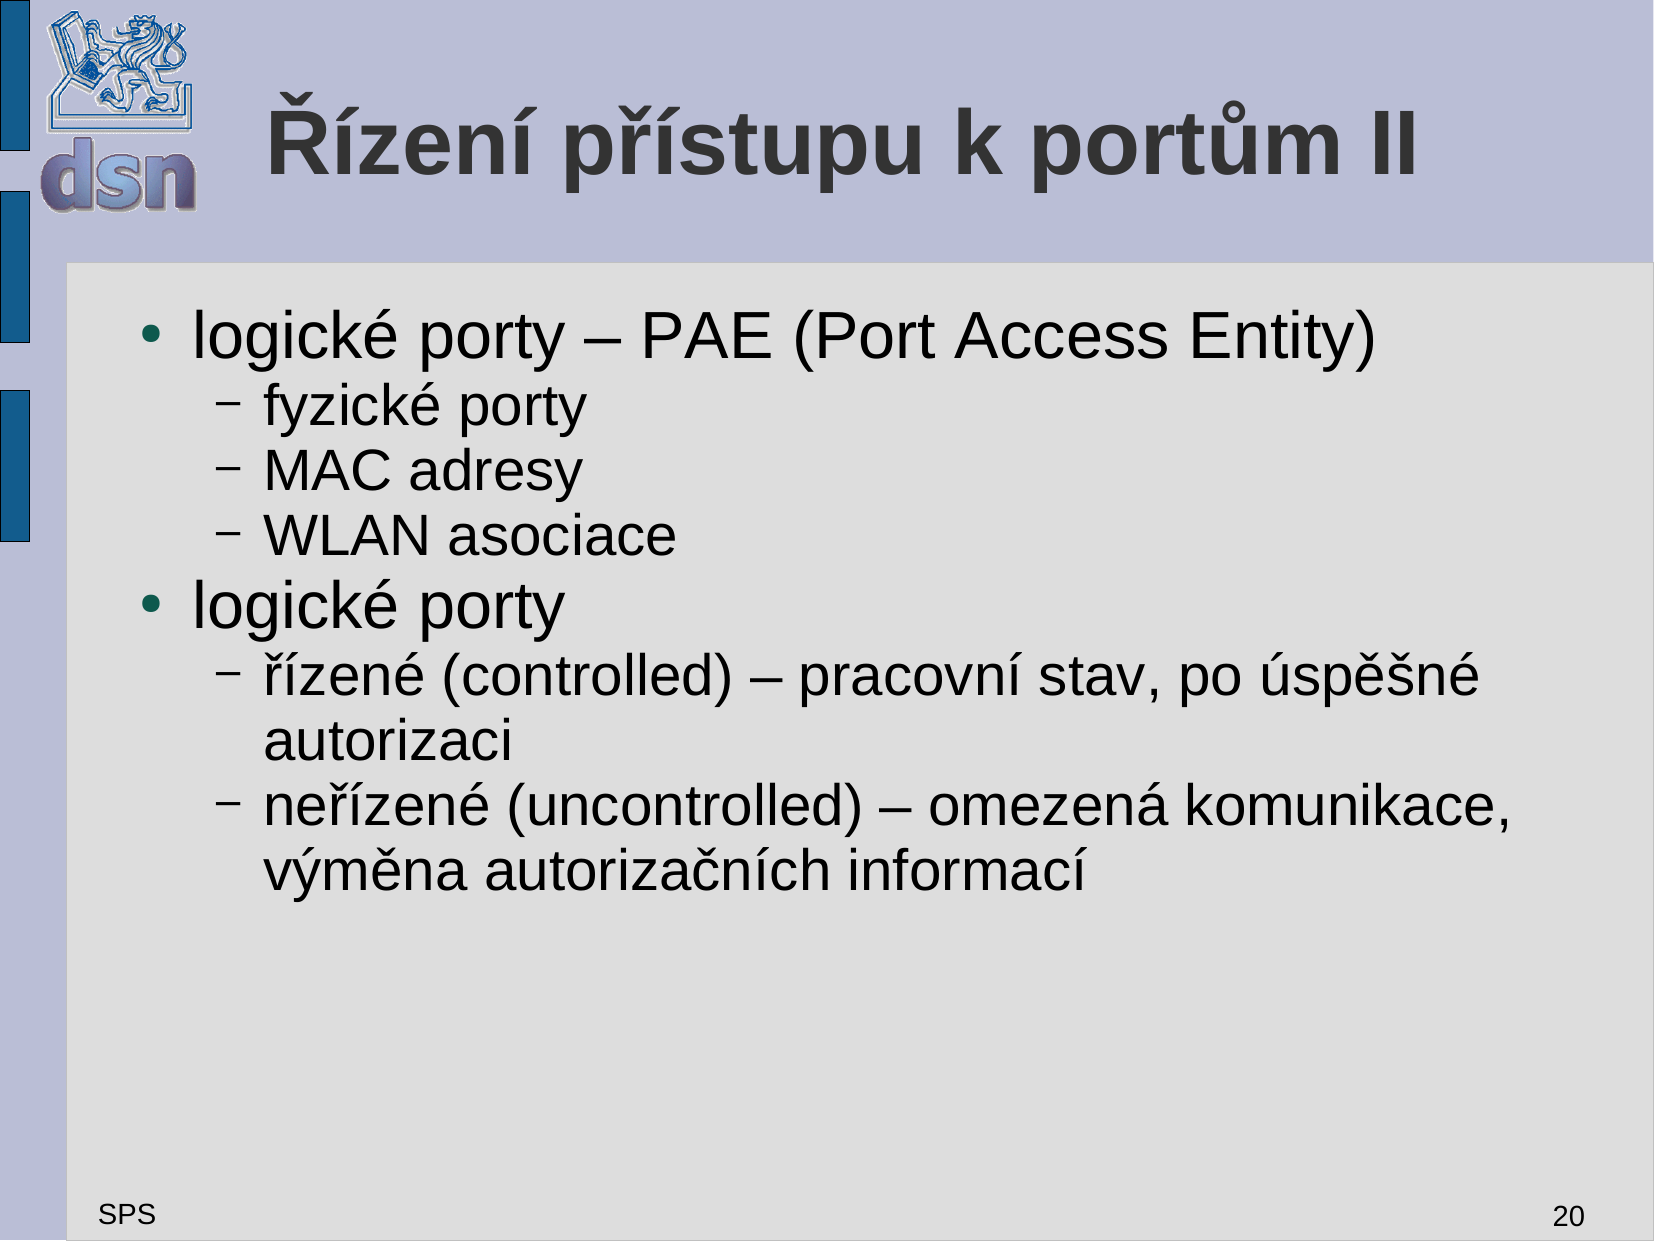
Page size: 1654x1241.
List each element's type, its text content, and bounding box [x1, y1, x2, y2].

picture [10, 10, 223, 230]
title Řízení přístupu k portům II [210, 39, 1478, 247]
list logické porty – PAE (Port Access Entity) fyzické porty MAC adresy WLAN asociace logické porty řízené (controlled) – pracovní stav, po úspěšné autorizaci neřízené (uncontrolled) – omezená komunikace, výměna autorizačních informací [121, 297, 1534, 1126]
